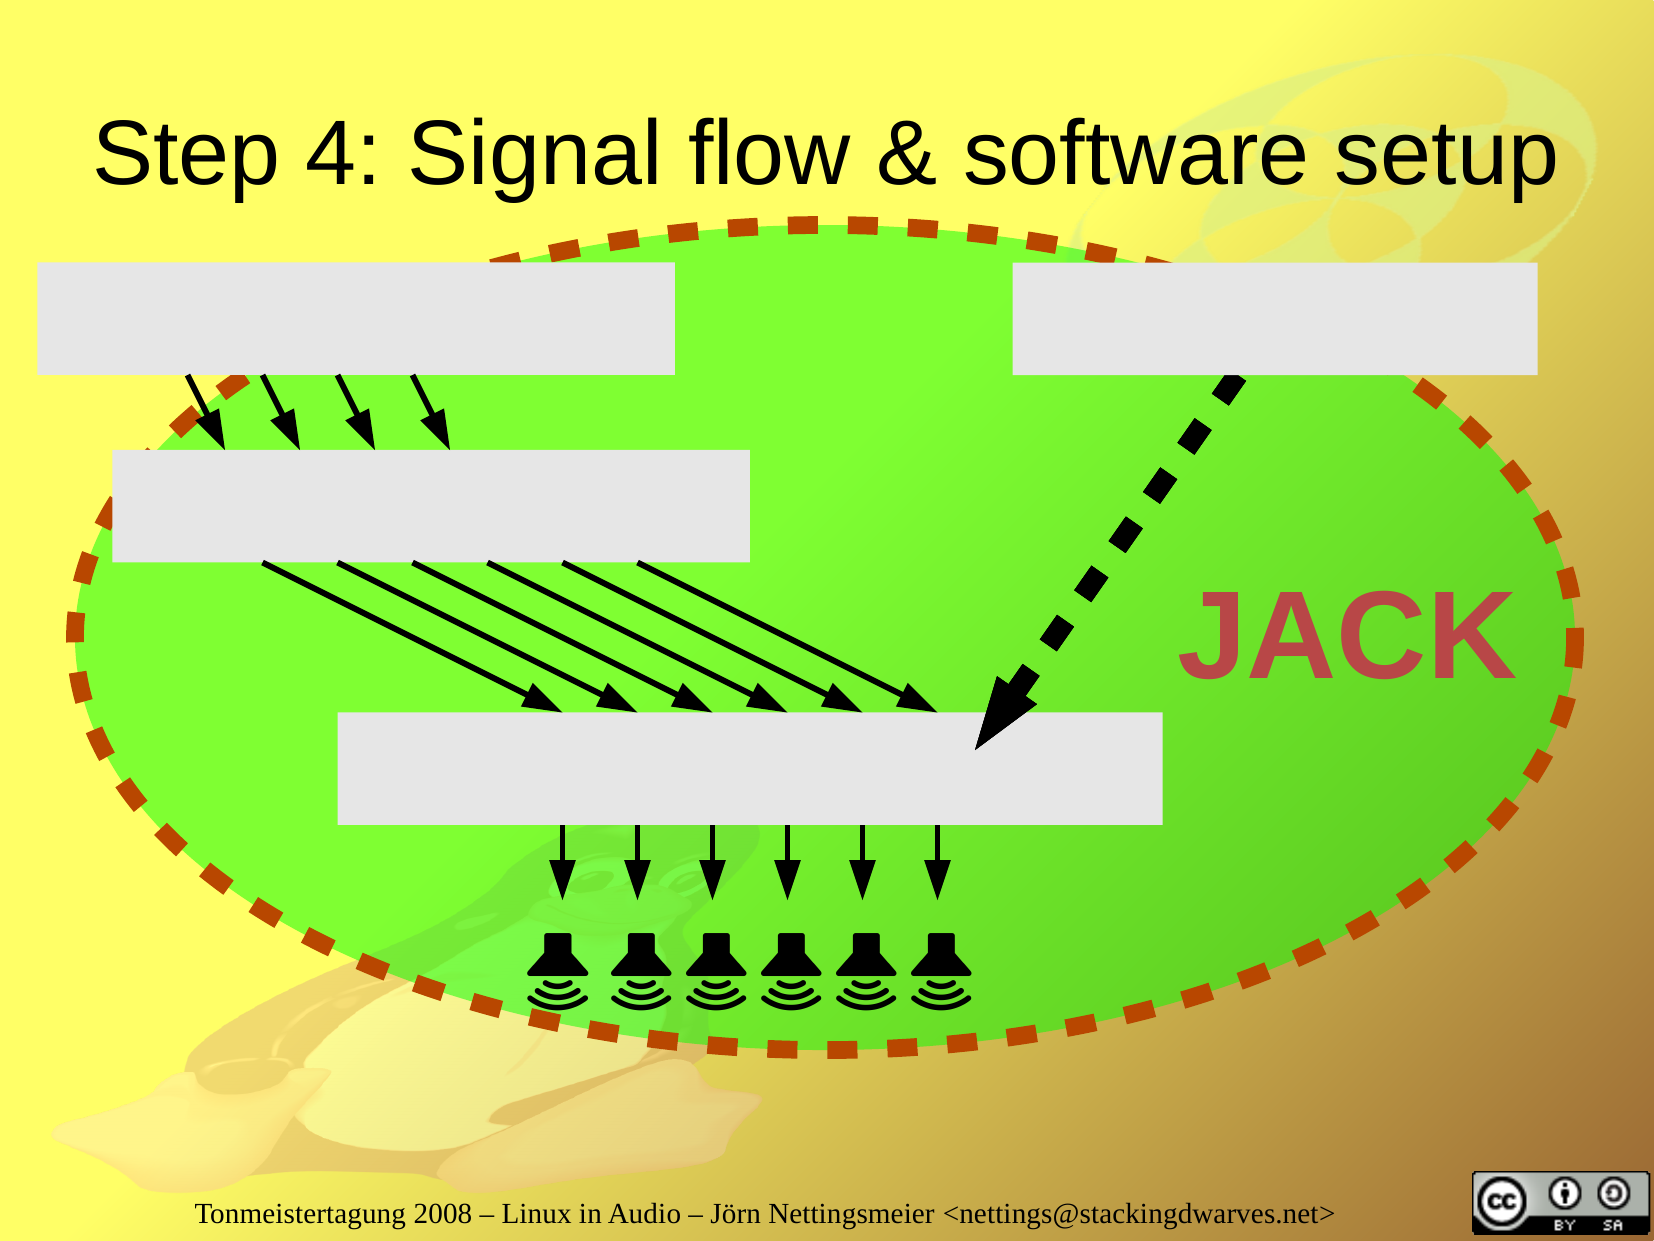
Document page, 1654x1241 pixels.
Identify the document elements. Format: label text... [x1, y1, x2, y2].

picture [1472, 1171, 1651, 1235]
picture [516, 929, 984, 1013]
text_box [37, 250, 1576, 1051]
text_box JACK [1162, 557, 1538, 713]
title Step 4: Signal flow & software setup [82, 56, 1571, 250]
